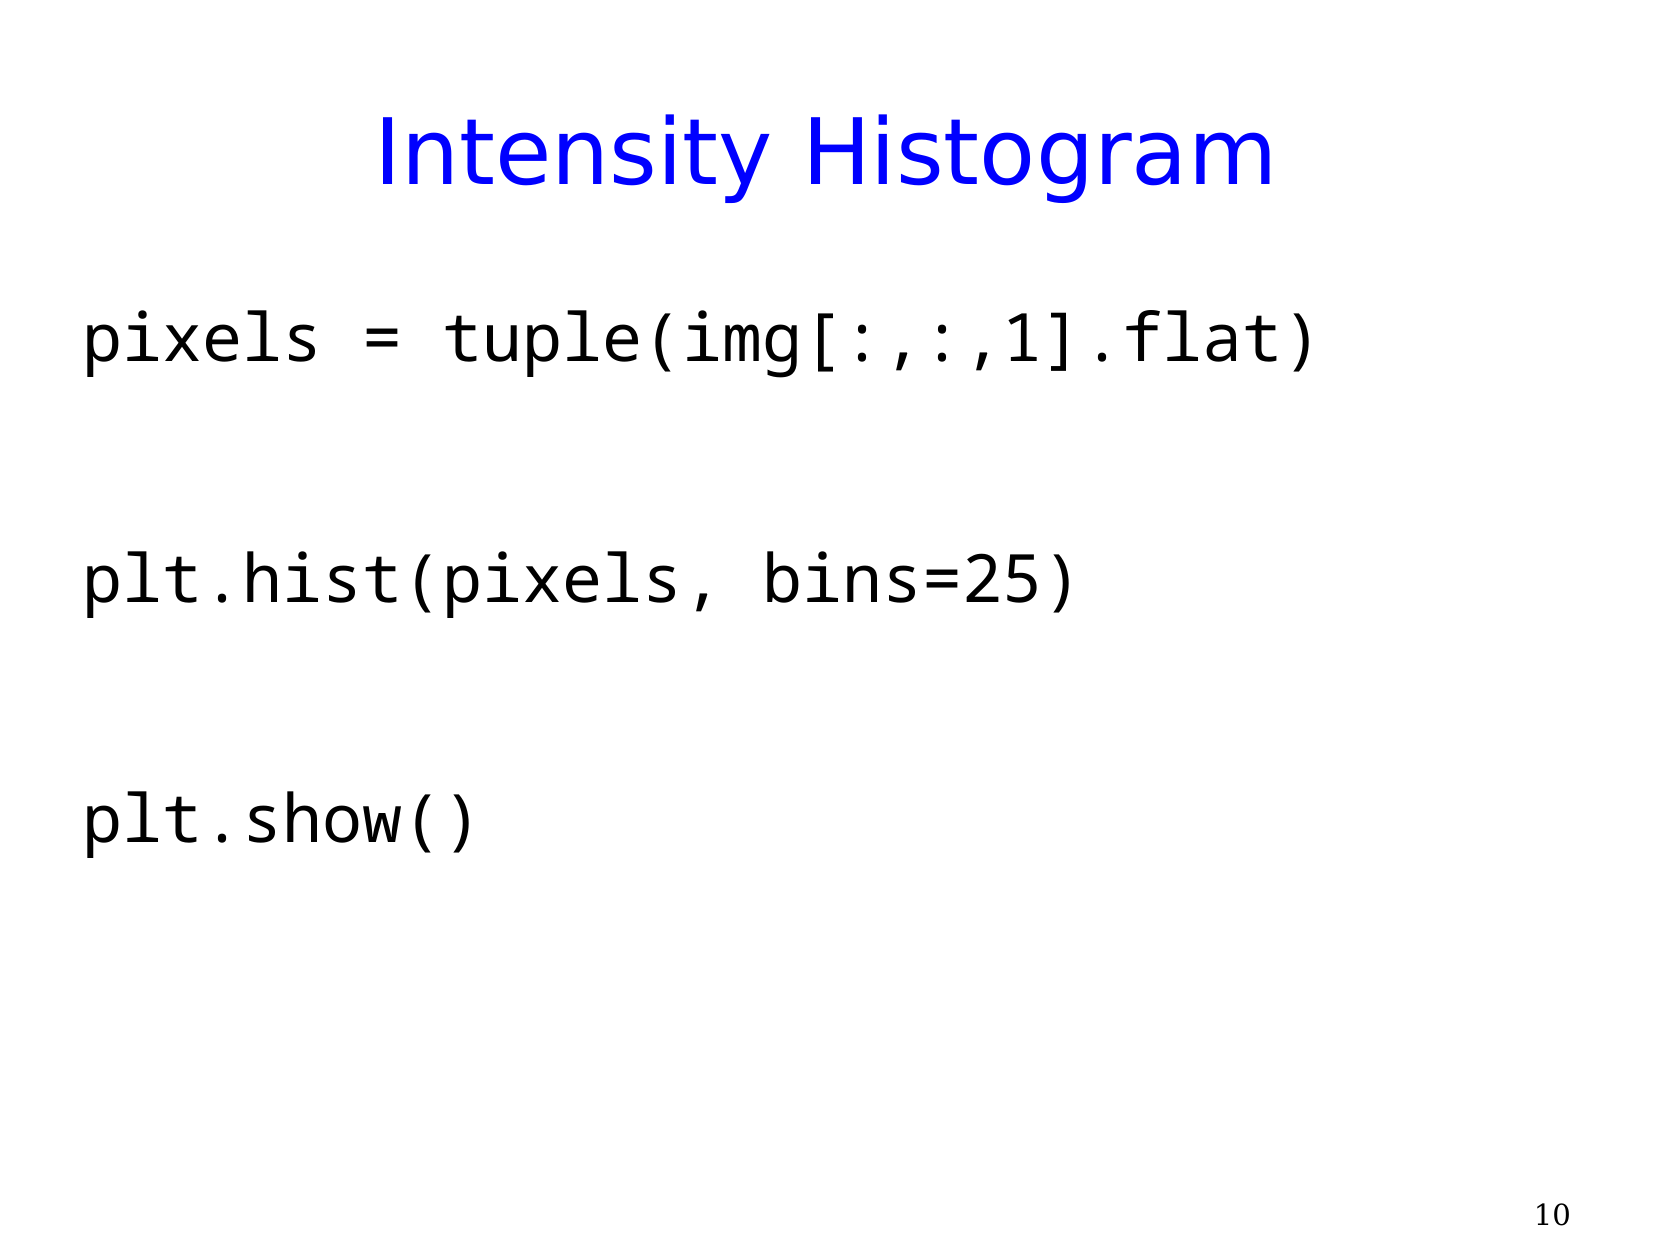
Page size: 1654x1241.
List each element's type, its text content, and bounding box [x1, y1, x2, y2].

list pixels = tuple(img[:,:,1].flat) plt.hist(pixels, bins=25) plt.show() [82, 290, 1571, 1109]
title Intensity Histogram [82, 49, 1571, 257]
